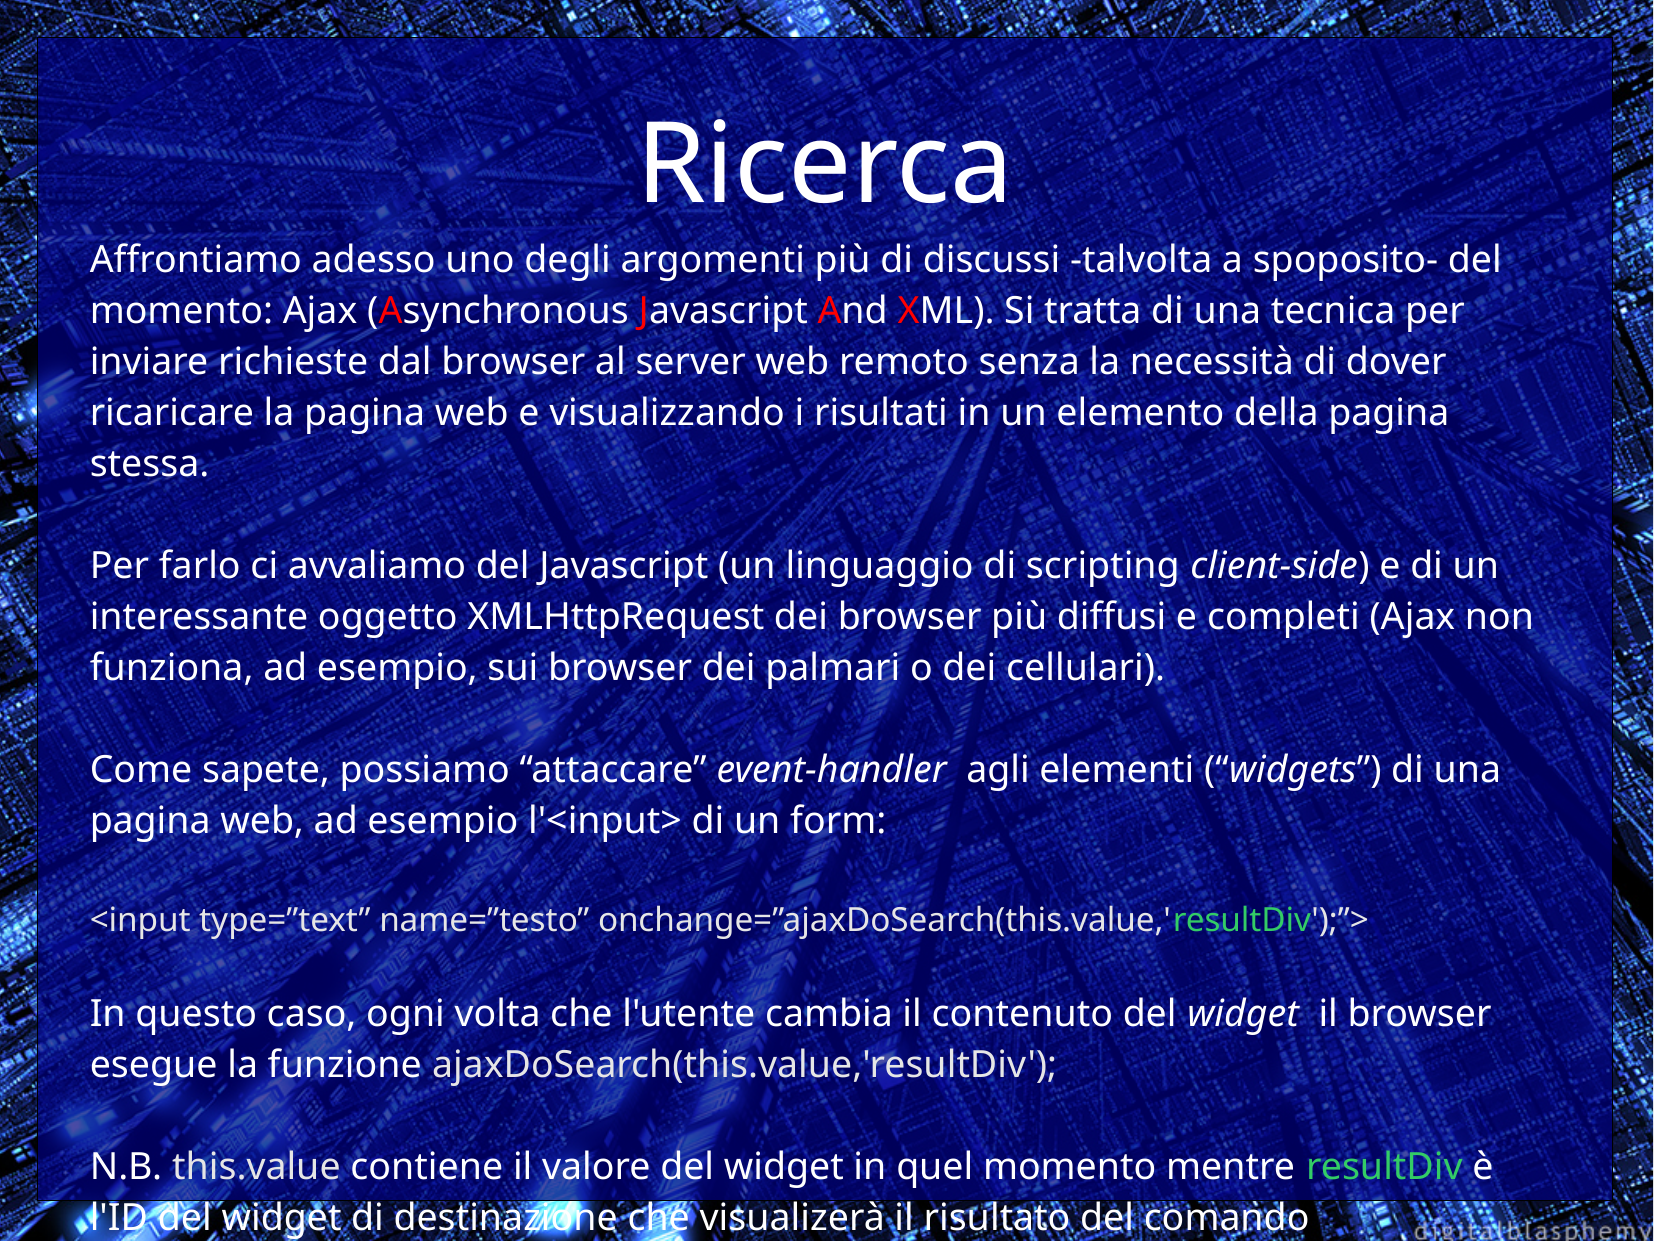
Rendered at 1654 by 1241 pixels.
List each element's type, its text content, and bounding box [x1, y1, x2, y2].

text_box Affrontiamo adesso uno degli argomenti più di discussi -talvolta a spoposito- del momento: Ajax (Asynchronous Javascript And XML). Si tratta di una tecnica per inviare richieste dal browser al server web remoto senza la necessità di dover ricaricare la pagina web e visualizzando i risultati in un elemento della pagina stessa. Per farlo ci avvaliamo del Javascript (un linguaggio di scripting client-side) e di un interessante oggetto XMLHttpRequest dei browser più diffusi e completi (Ajax non funziona, ad esempio, sui browser dei palmari o dei cellulari). Come sapete, possiamo “attaccare” event-handler agli elementi (“widgets”) di una pagina web, ad esempio l'<input> di un form: <input type=”text” name=”testo” onchange=”ajaxDoSearch(this.value,'resultDiv');”> In questo caso, ogni volta che l'utente cambia il contenuto del widget il browser esegue la funzione ajaxDoSearch(this.value,'resultDiv'); N.B. this.value contiene il valore del widget in quel momento mentre resultDiv è l'ID del widget di destinazione che visualizerà il risultato del comando [75, 225, 1576, 1139]
text_box Ricerca [112, 75, 1538, 200]
text_box [37, 37, 1613, 1201]
picture [0, 0, 1654, 1241]
